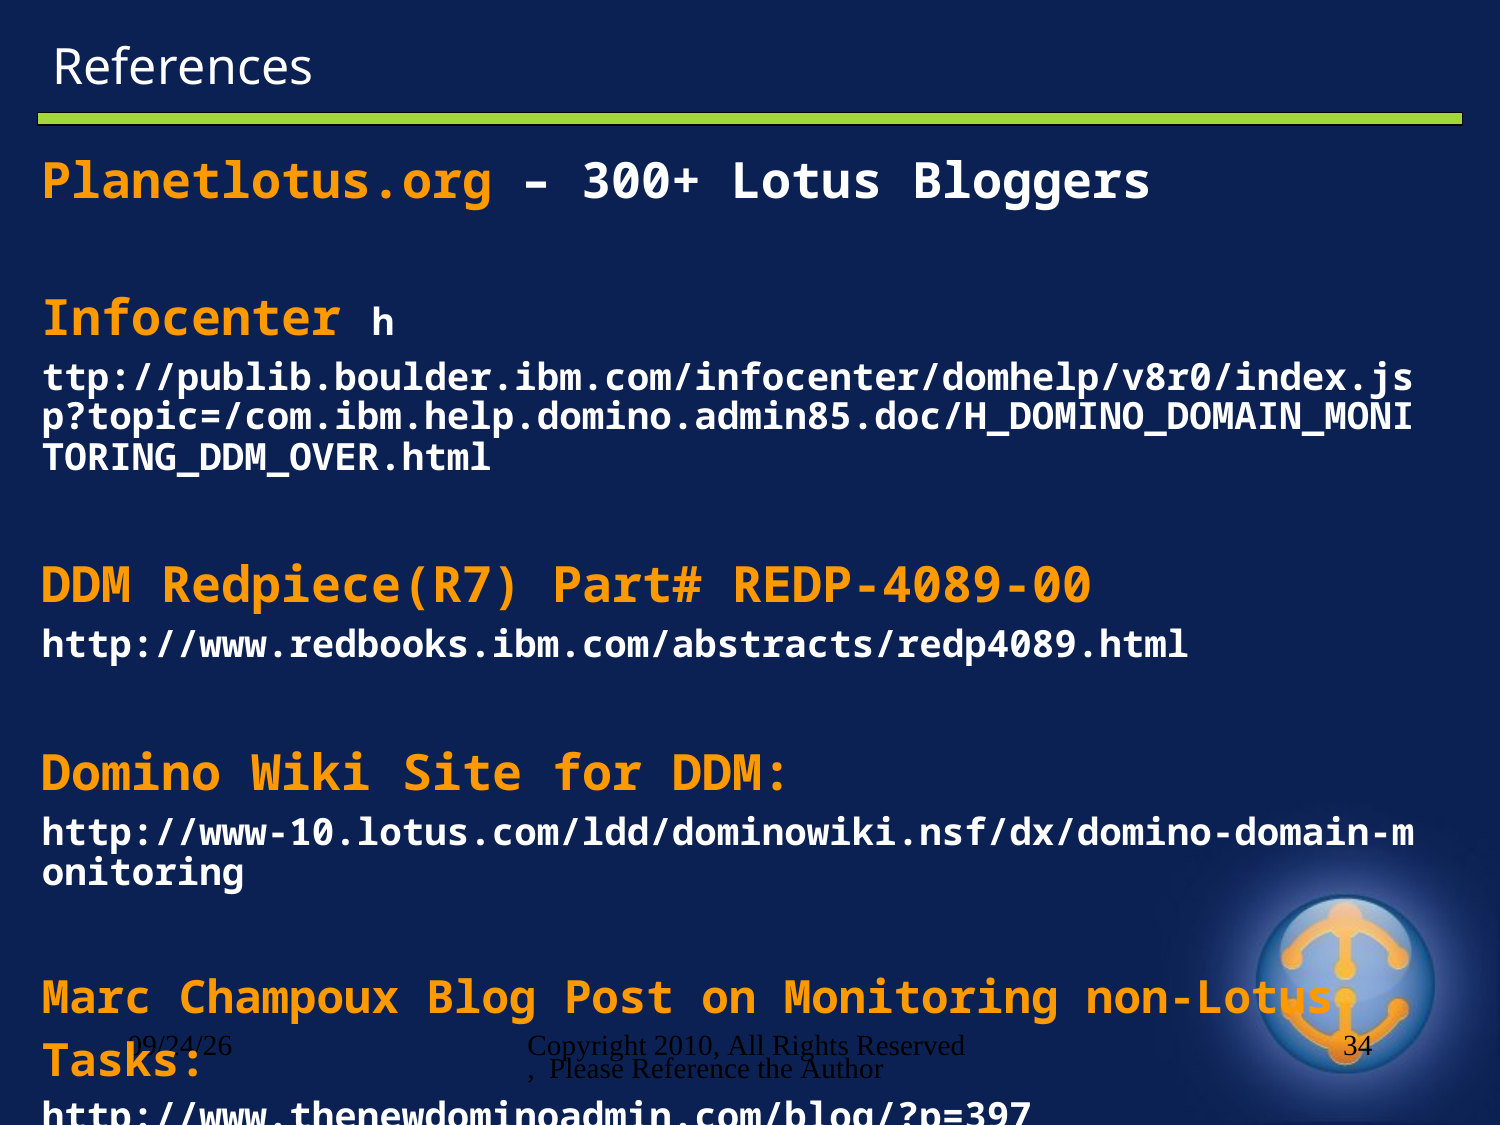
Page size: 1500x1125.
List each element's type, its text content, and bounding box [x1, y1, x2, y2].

picture [0, 0, 1500, 1125]
text_box Planetlotus.org – 300+ Lotus Bloggers Infocenter http://publib.boulder.ibm.com/infocenter/domhelp/v8r0/index.jsp?topic=/com.ibm.help.domino.admin85.doc/H_DOMINO_DOMAIN_MONITORING_DDM_OVER.html DDM Redpiece(R7) Part# REDP-4089-00 http://www.redbooks.ibm.com/abstracts/redp4089.html Domino Wiki Site for DDM: http://www-10.lotus.com/ldd/dominowiki.nsf/dx/domino-domain-monitoring Marc Champoux Blog Post on Monitoring non-Lotus Tasks: http://www.thenewdominoadmin.com/blog/?p=397 [26, 137, 1433, 1066]
picture [543, 1113, 551, 1125]
text_box References [37, 24, 1363, 96]
picture [994, 1107, 1001, 1115]
picture [723, 1113, 731, 1125]
picture [926, 1113, 934, 1125]
picture [49, 1113, 56, 1125]
picture [836, 1113, 844, 1125]
picture [386, 1112, 395, 1117]
picture [116, 1113, 124, 1125]
picture [364, 1113, 371, 1125]
picture [319, 1113, 326, 1125]
text_box [37, 112, 1463, 126]
picture [522, 1113, 529, 1125]
picture [453, 1113, 461, 1125]
picture [858, 1113, 866, 1125]
picture [657, 1113, 664, 1125]
picture [341, 1112, 350, 1117]
picture [588, 1113, 597, 1125]
picture [791, 1113, 799, 1125]
picture [431, 1113, 440, 1125]
picture [566, 1120, 574, 1125]
picture [219, 1111, 223, 1125]
